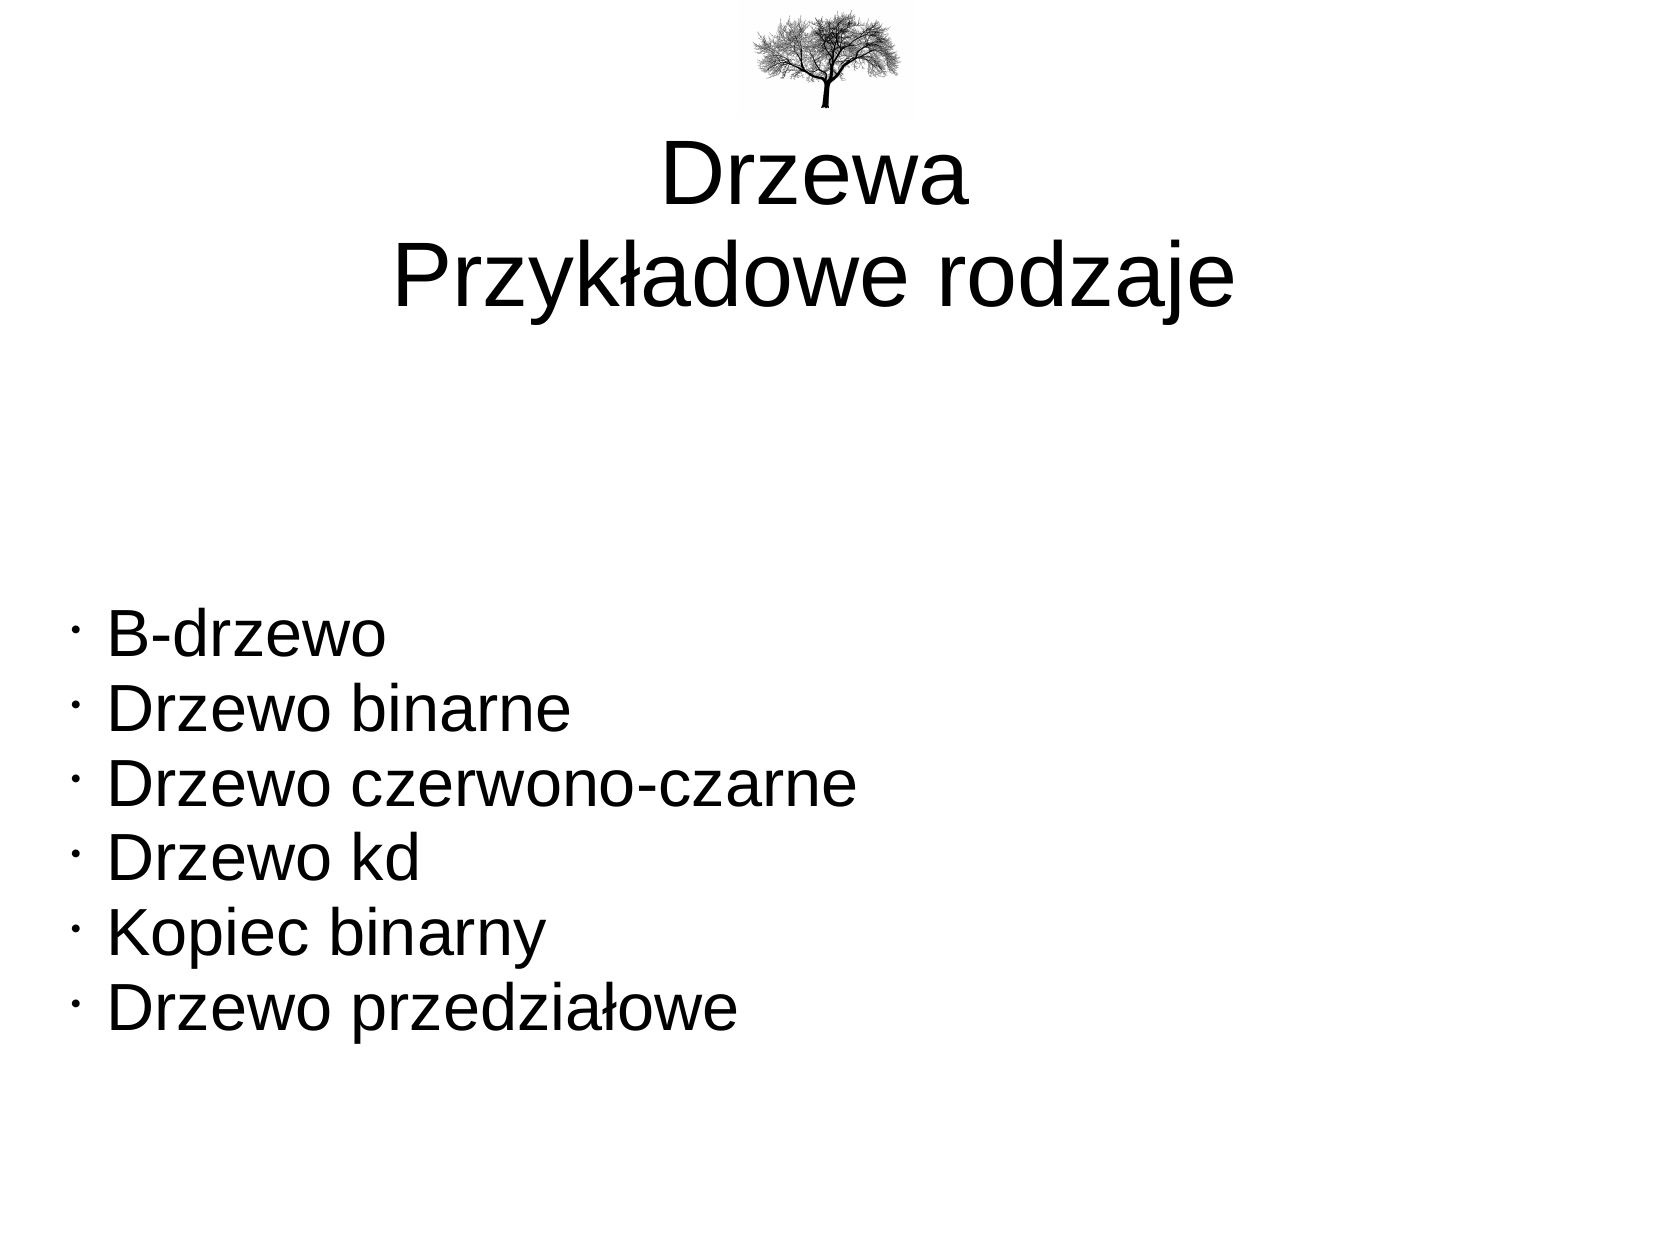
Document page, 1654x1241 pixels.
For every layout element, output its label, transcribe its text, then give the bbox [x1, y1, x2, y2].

subtitle B-drzewo Drzewo binarne Drzewo czerwono-czarne Drzewo kd Kopiec binarny Drzewo przedziałowe [70, 460, 1559, 1180]
title Drzewa Przykładowe rodzaje [70, 120, 1559, 328]
picture [738, 0, 916, 119]
